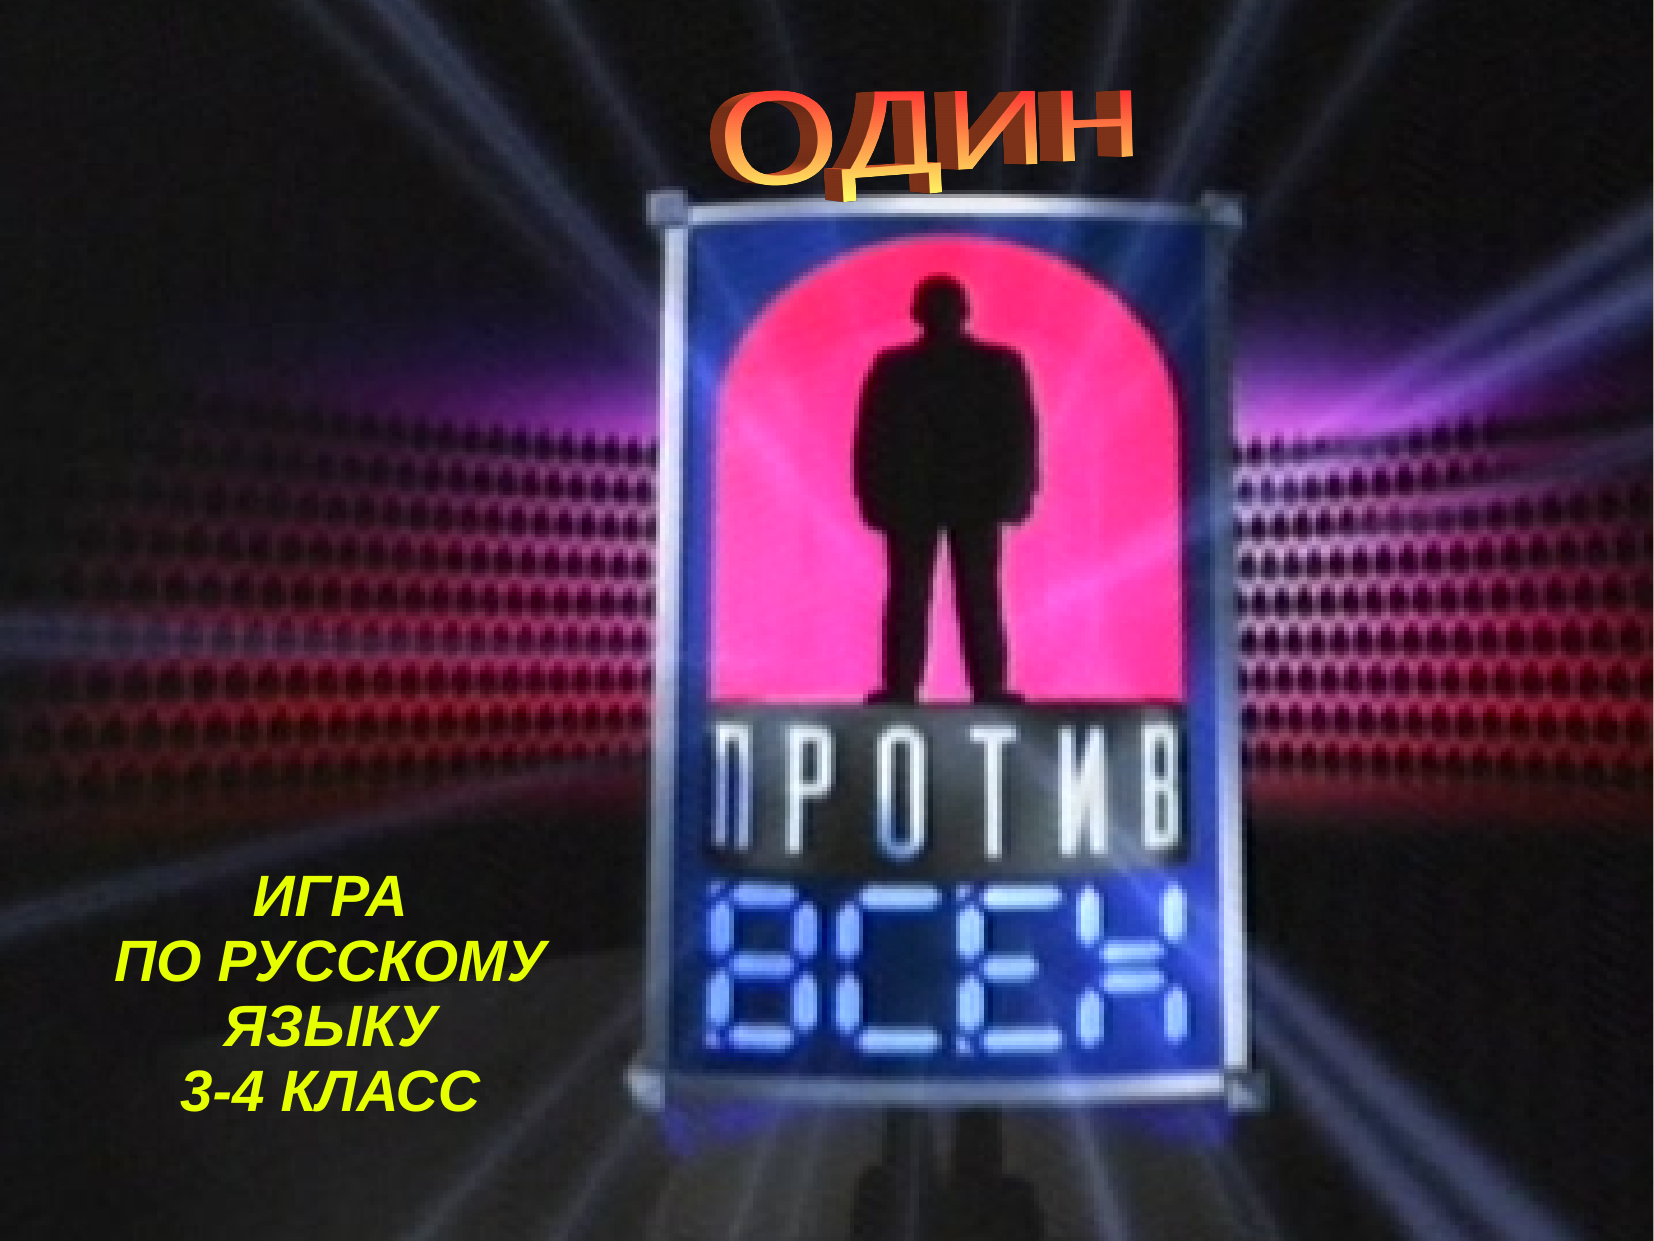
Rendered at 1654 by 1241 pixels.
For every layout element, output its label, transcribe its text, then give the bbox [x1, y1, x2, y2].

text_box ИГРА ПО РУССКОМУ ЯЗЫКУ 3-4 КЛАСС [10, 856, 650, 1137]
picture [0, 0, 1654, 1241]
